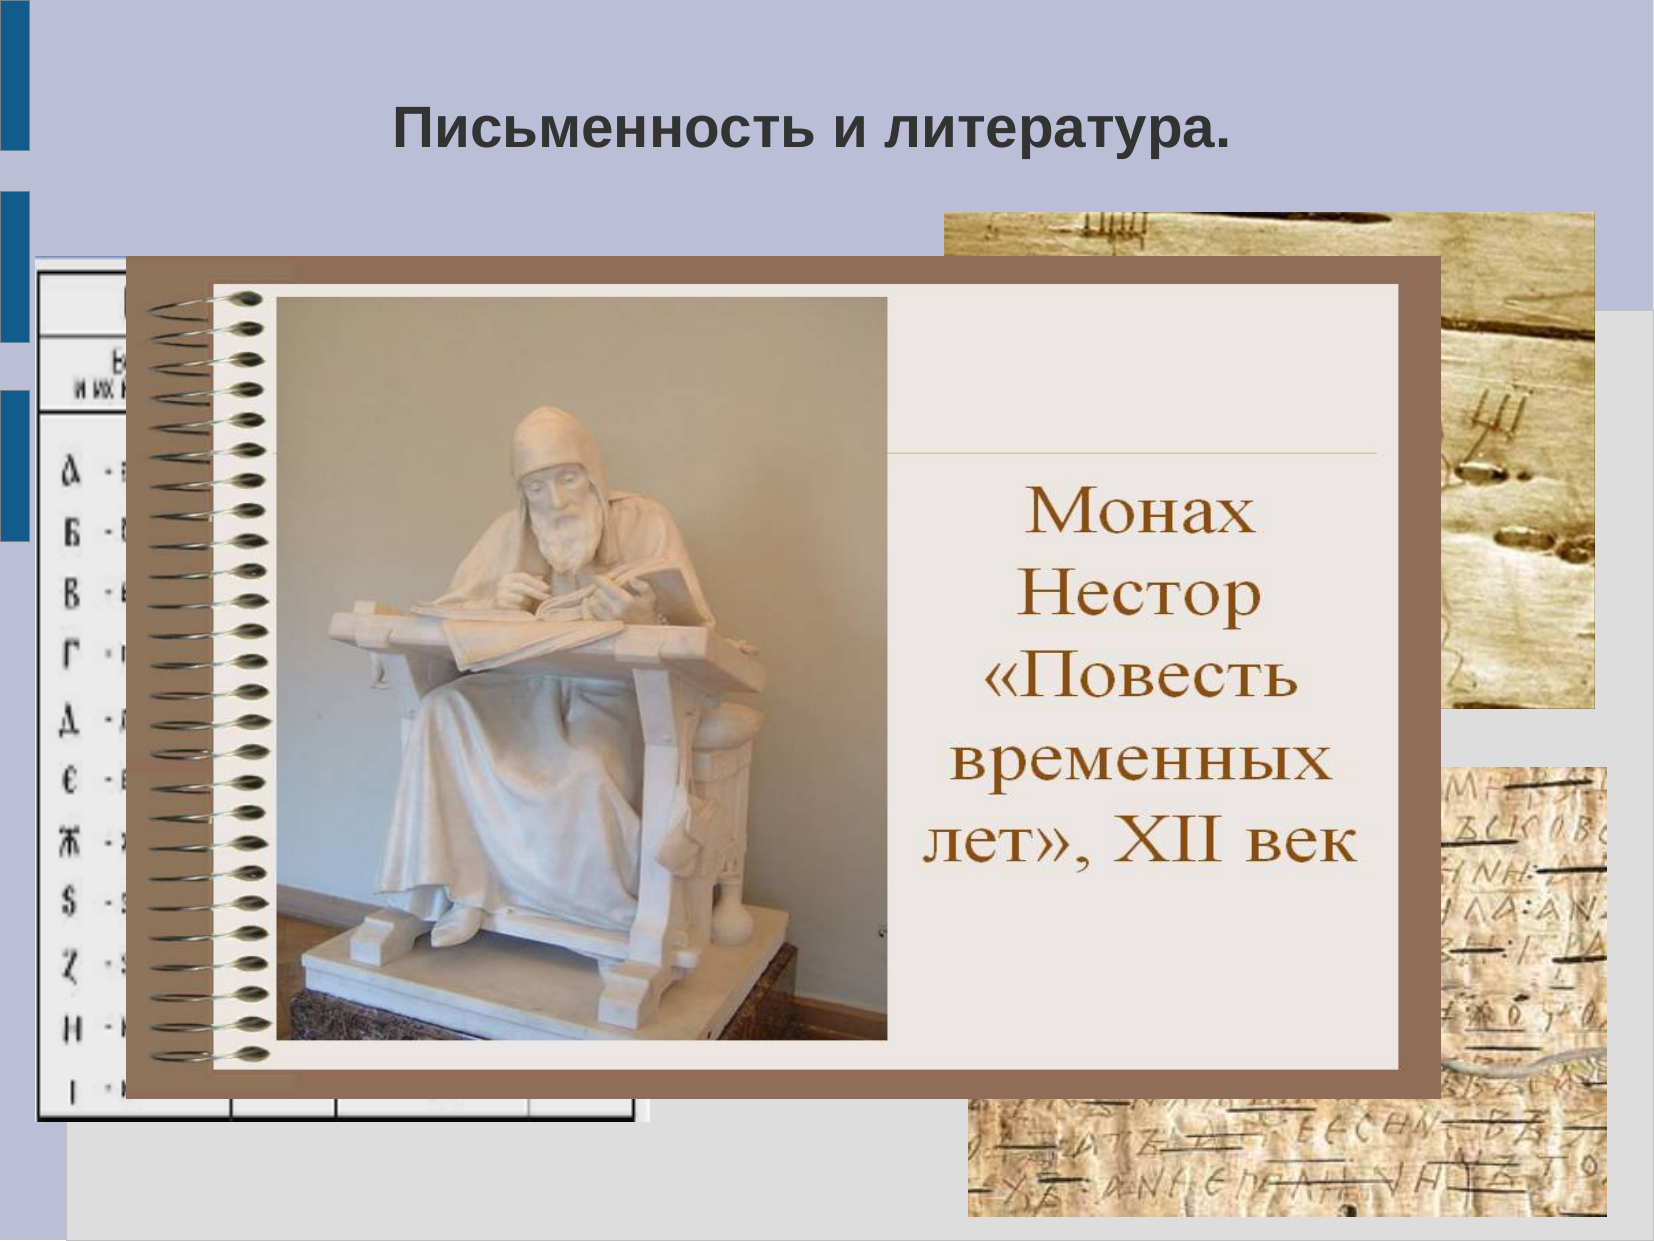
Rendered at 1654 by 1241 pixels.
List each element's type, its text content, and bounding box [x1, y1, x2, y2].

picture [35, 212, 1607, 1217]
title Письменность и литература. [106, 23, 1519, 231]
